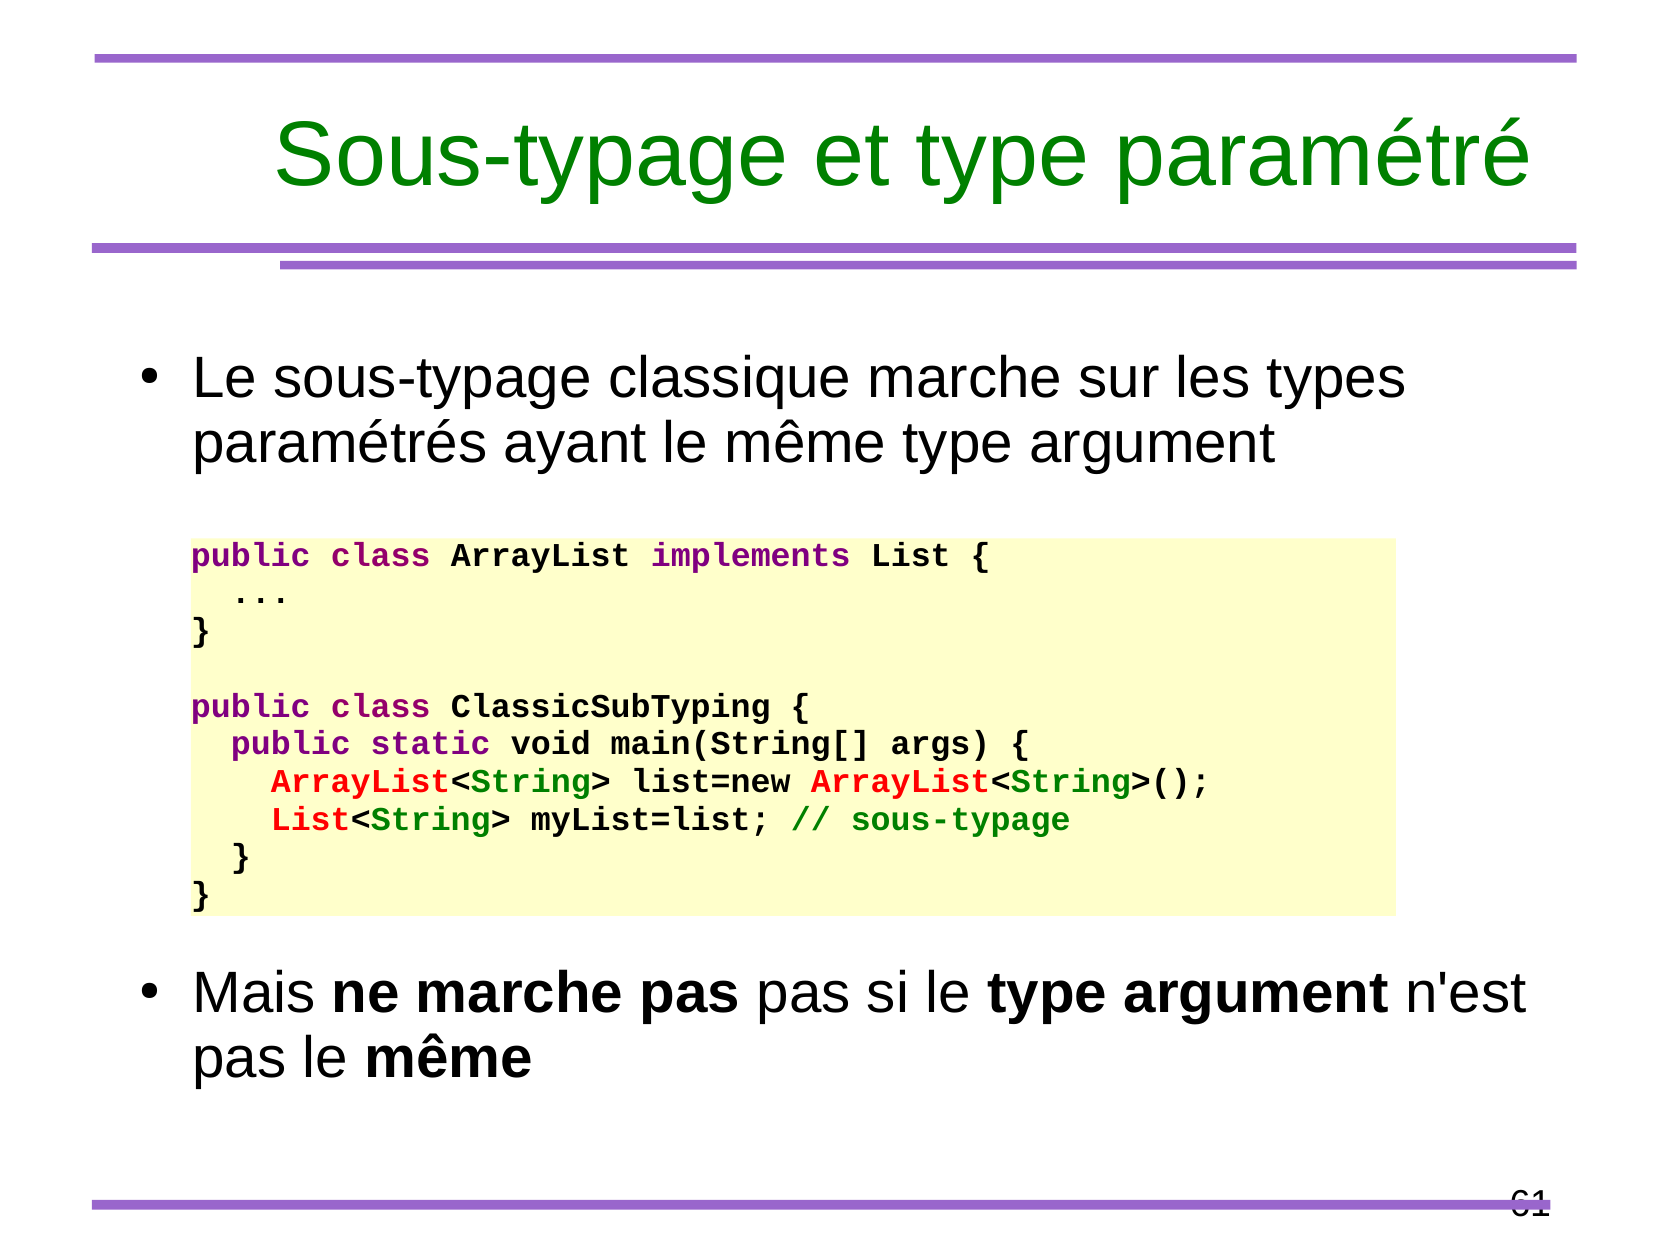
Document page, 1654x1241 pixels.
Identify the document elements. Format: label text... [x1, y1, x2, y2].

text_box public class ArrayList implements List { ... } public class ClassicSubTyping { public static void main(String[] args) { ArrayList<String> list=new ArrayList<String>(); List<String> myList=list; // sous-typage } } [190, 538, 1396, 916]
list Le sous-typage classique marche sur les types paramétrés ayant le même type argument Mais ne marche pas pas si le type argument n'est pas le même [121, 344, 1534, 1090]
title Sous-typage et type paramétré [121, 49, 1534, 257]
